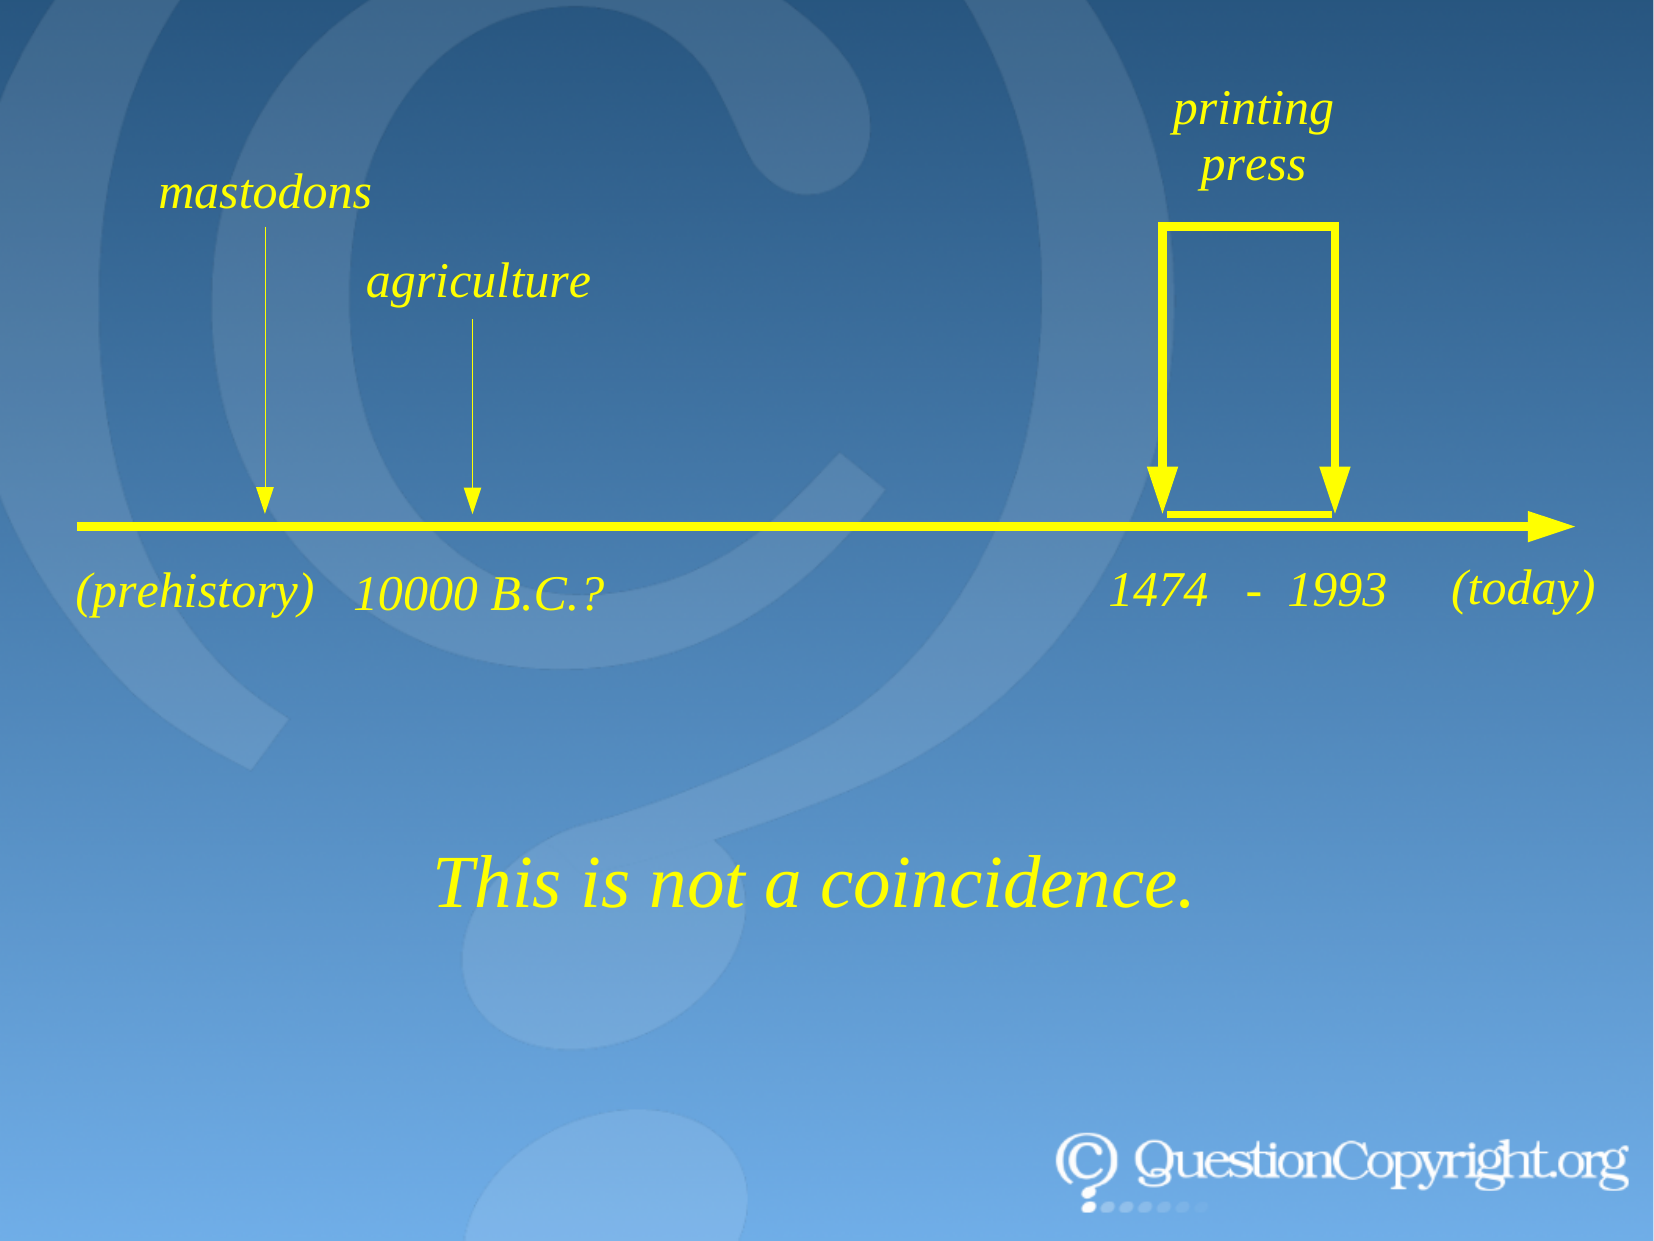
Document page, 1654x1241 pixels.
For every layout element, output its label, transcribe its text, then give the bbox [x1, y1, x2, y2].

text_box 10000 B.C.? [338, 558, 620, 634]
text_box printing press [1158, 72, 1380, 208]
picture [0, 0, 1654, 1241]
text_box agriculture [351, 245, 607, 321]
text_box (prehistory) [60, 555, 330, 630]
text_box (today) [1436, 552, 1611, 627]
text_box mastodons [143, 156, 388, 231]
text_box 1474 - 1993 [1093, 555, 1421, 631]
text_box This is not a coincidence. [418, 833, 1212, 938]
